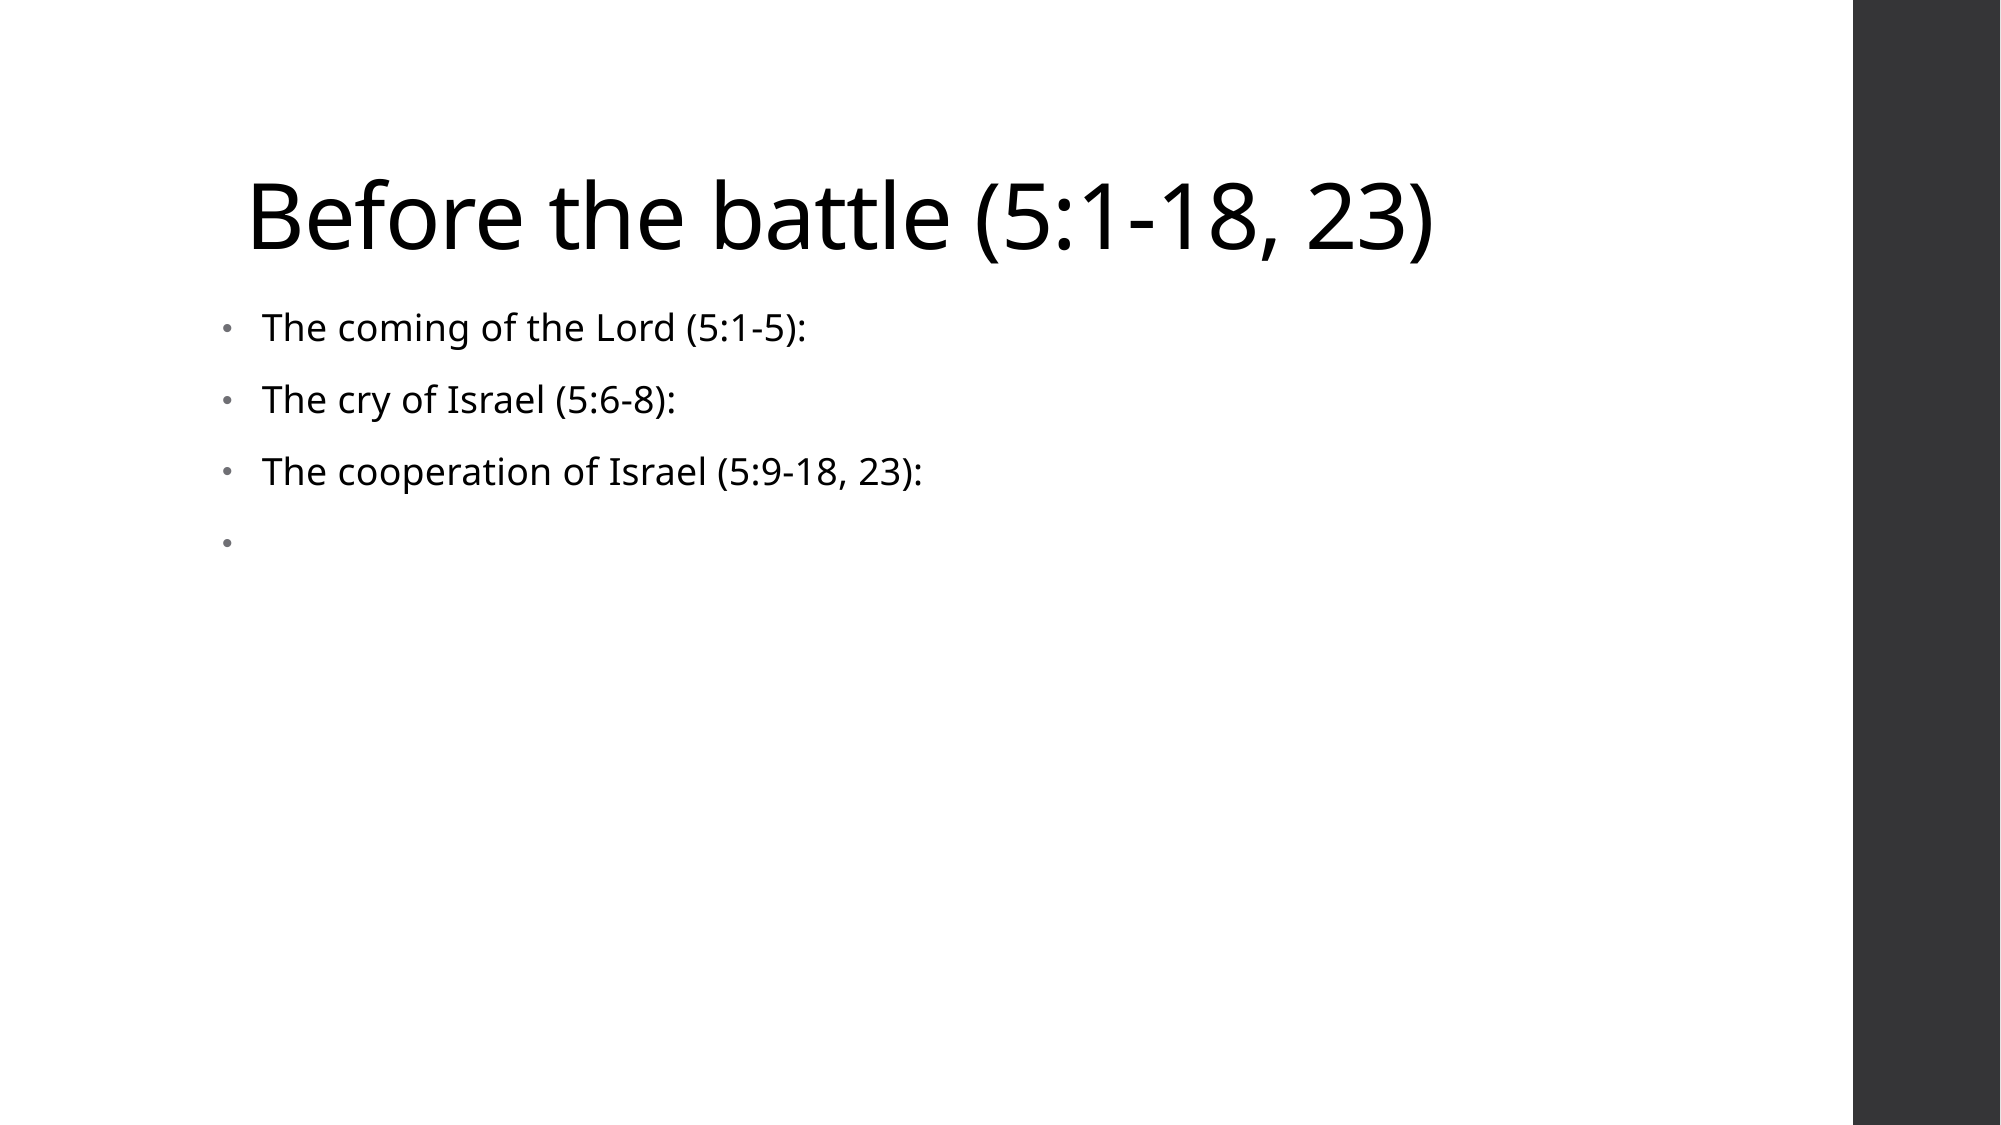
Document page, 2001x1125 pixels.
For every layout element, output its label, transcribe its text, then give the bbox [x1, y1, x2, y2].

list The coming of the Lord (5:1-5): The cry of Israel (5:6-8): The cooperation of Israel (5:9-18, 23): [206, 299, 1617, 1014]
title Before the battle (5:1-18, 23) [206, 60, 1797, 278]
